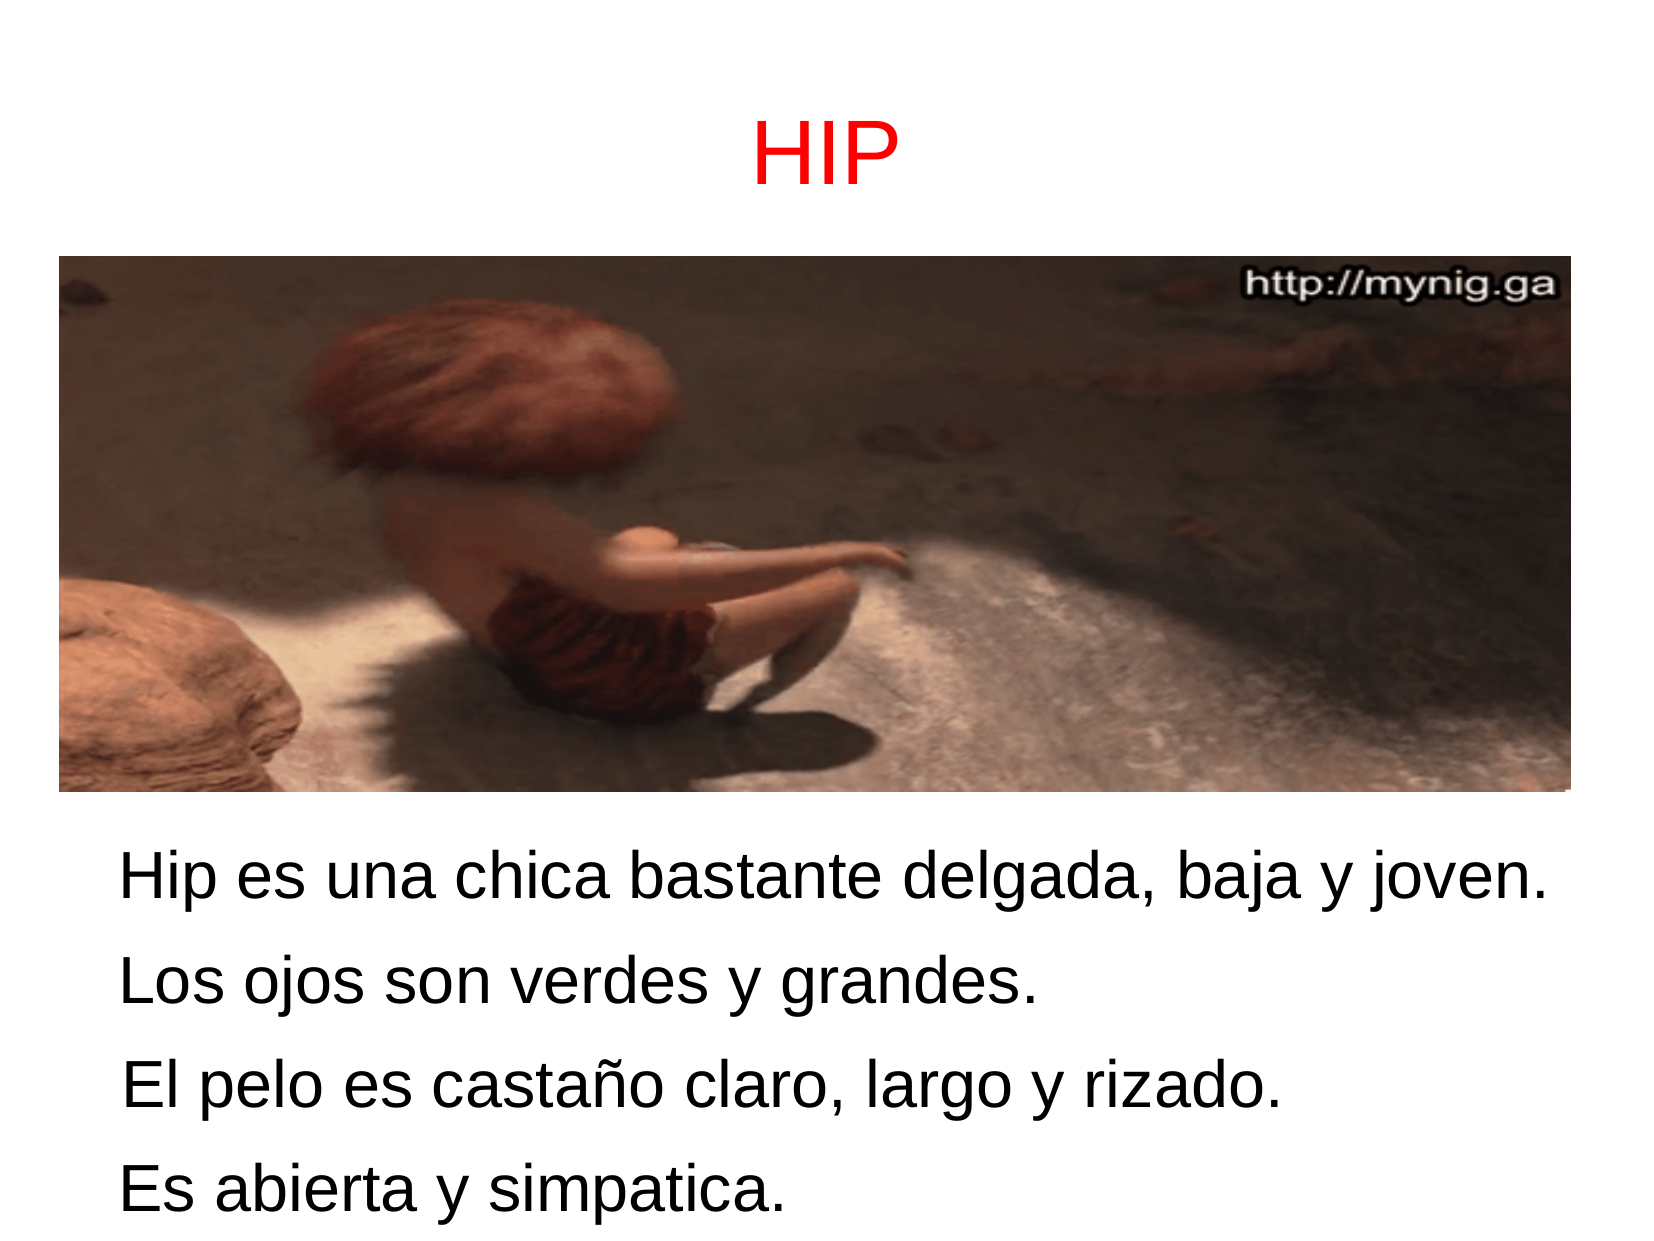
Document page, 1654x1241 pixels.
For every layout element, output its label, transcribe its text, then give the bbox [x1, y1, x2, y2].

list Hip es una chica bastante delgada, baja y joven. Los ojos son verdes y grandes. El pelo es castaño claro, largo y rizado. Es abierta y simpatica. [47, 838, 1607, 1226]
title HIP [82, 49, 1571, 256]
picture [59, 256, 1571, 792]
